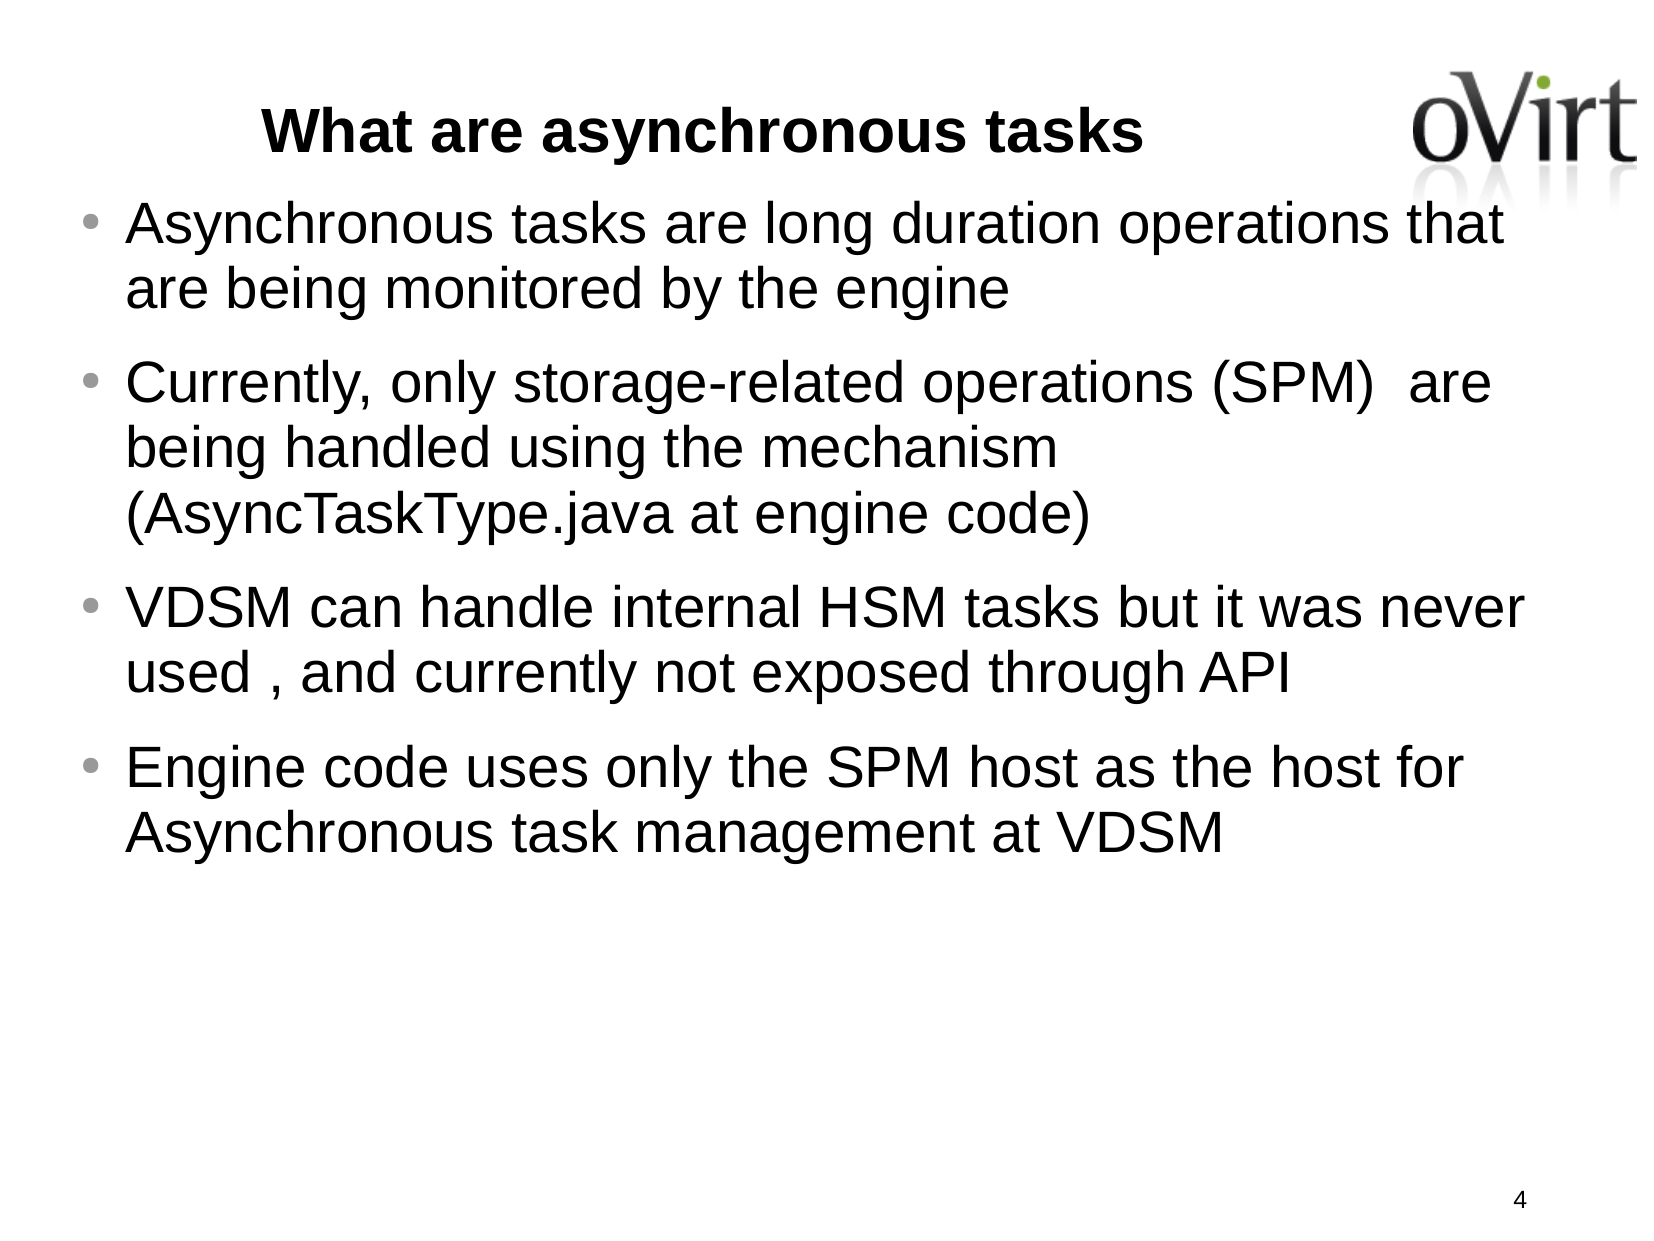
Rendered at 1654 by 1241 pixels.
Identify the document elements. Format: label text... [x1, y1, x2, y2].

list Asynchronous tasks are long duration operations that are being monitored by the engine Currently, only storage-related operations (SPM) are being handled using the mechanism (AsyncTaskType.java at engine code) VDSM can handle internal HSM tasks but it was never used , and currently not exposed through API Engine code uses only the SPM host as the host for Asynchronous task management at VDSM [65, 190, 1554, 896]
title What are asynchronous tasks [82, 37, 1303, 190]
picture [1413, 63, 1637, 212]
